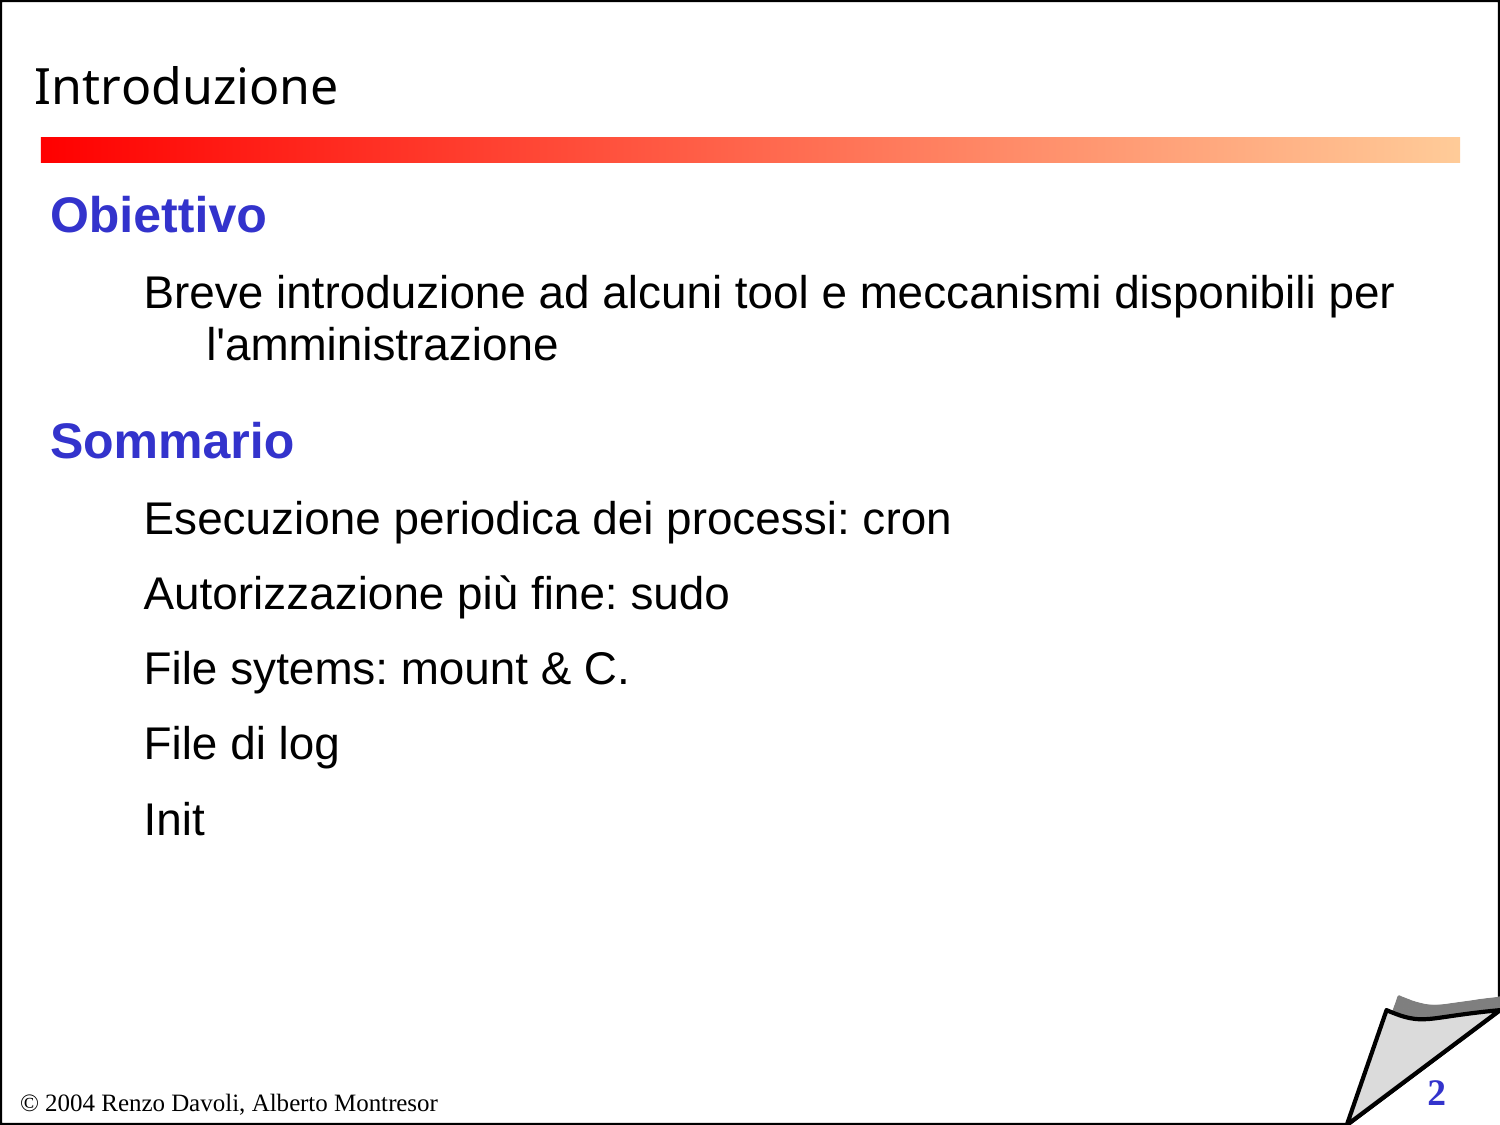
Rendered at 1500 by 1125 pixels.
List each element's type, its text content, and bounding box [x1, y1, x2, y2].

title Introduzione [34, 44, 1466, 131]
list Obiettivo Breve introduzione ad alcuni tool e meccanismi disponibili per l'amministrazione Sommario Esecuzione periodica dei processi: cron Autorizzazione più fine: sudo File sytems: mount & C. File di log Init [50, 187, 1450, 846]
